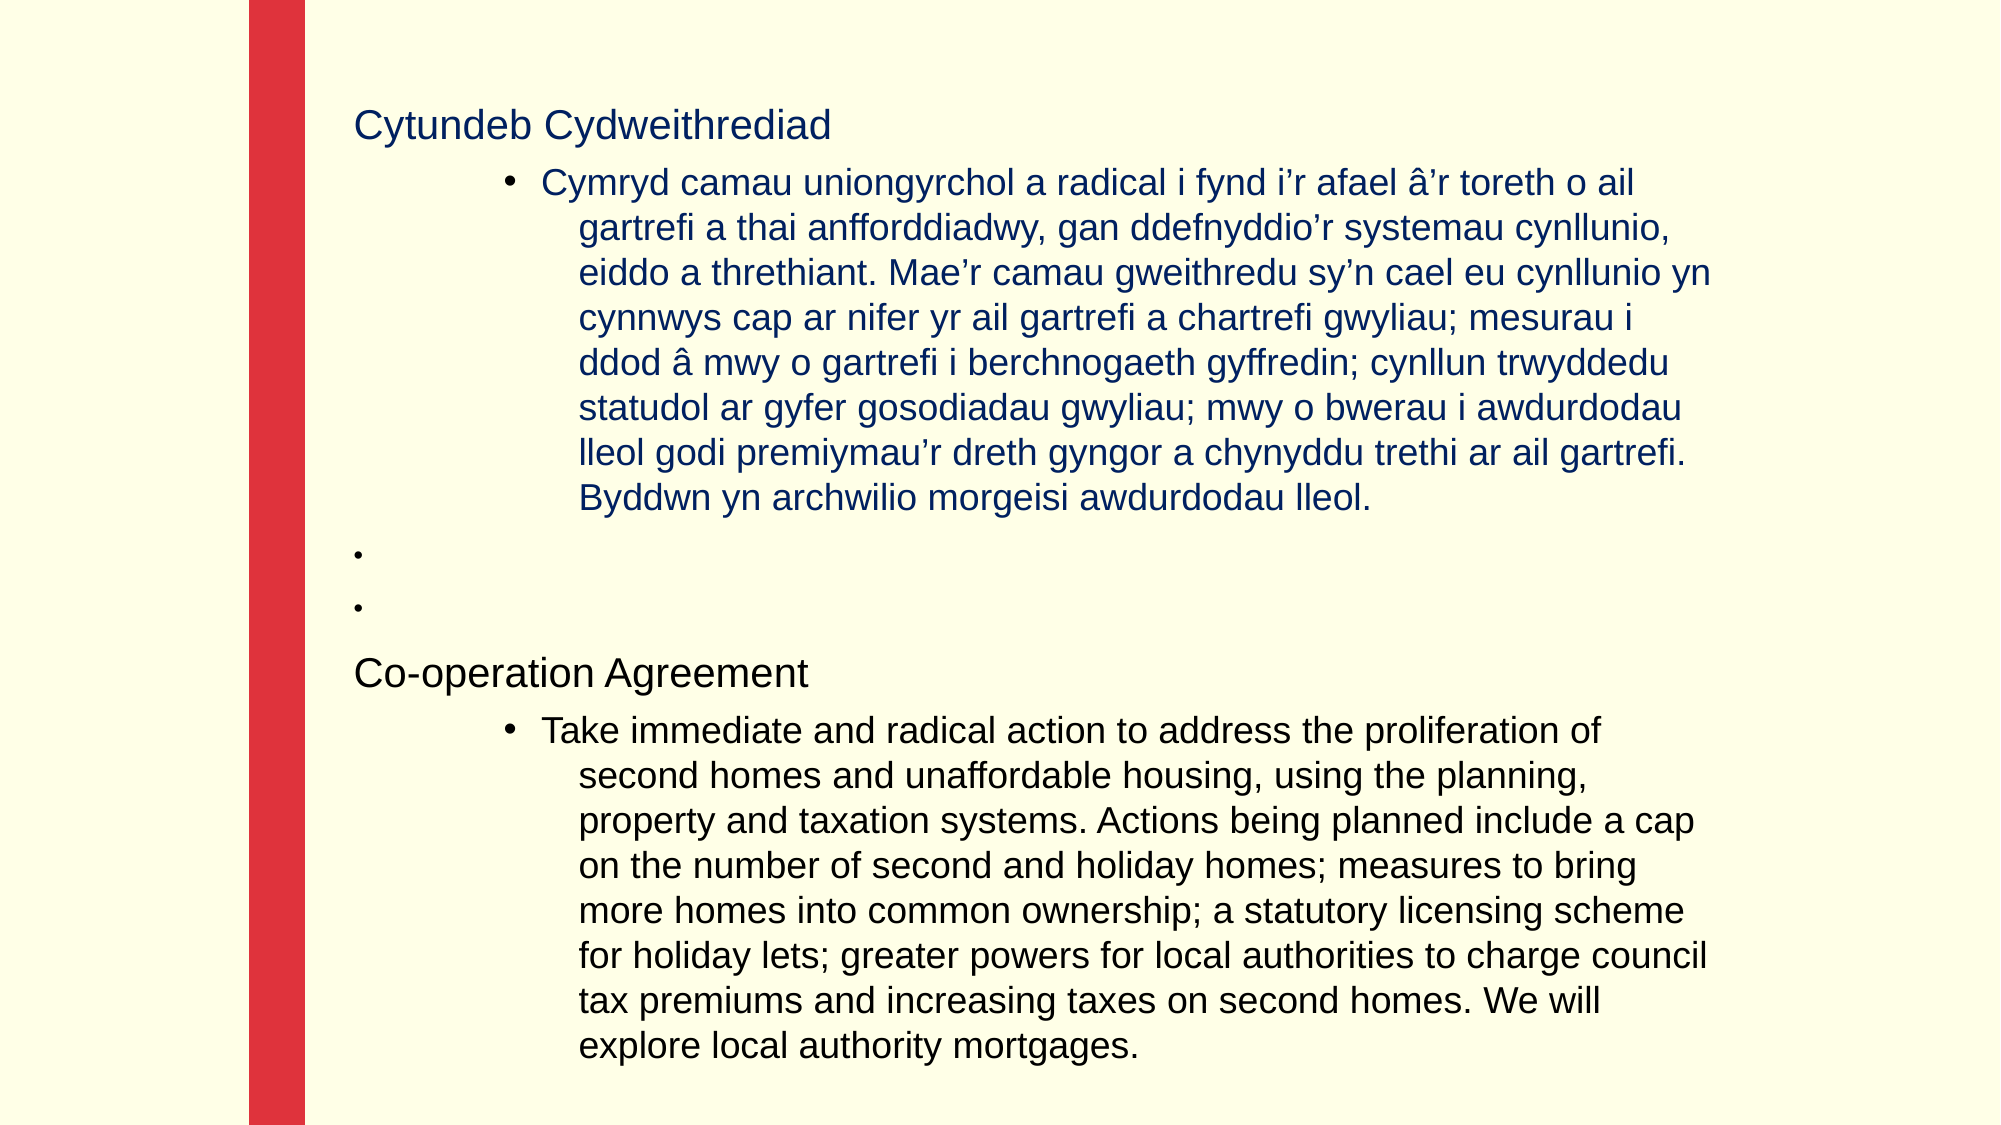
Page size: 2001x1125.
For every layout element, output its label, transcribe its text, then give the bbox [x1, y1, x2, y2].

list Cytundeb Cydweithrediad Cymryd camau uniongyrchol a radical i fynd i’r afael â’r toreth o ail gartrefi a thai anfforddiadwy, gan ddefnyddio’r systemau cynllunio, eiddo a threthiant. Mae’r camau gweithredu sy’n cael eu cynllunio yn cynnwys cap ar nifer yr ail gartrefi a chartrefi gwyliau; mesurau i ddod â mwy o gartrefi i berchnogaeth gyffredin; cynllun trwyddedu statudol ar gyfer gosodiadau gwyliau; mwy o bwerau i awdurdodau lleol godi premiymau’r dreth gyngor a chynyddu trethi ar ail gartrefi. Byddwn yn archwilio morgeisi awdurdodau lleol. Co-operation Agreement Take immediate and radical action to address the proliferation of second homes and unaffordable housing, using the planning, property and taxation systems. Actions being planned include a cap on the number of second and holiday homes; measures to bring more homes into common ownership; a statutory licensing scheme for holiday lets; greater powers for local authorities to charge council tax premiums and increasing taxes on second homes. We will explore local authority mortgages. [338, 90, 1739, 1082]
picture [249, 0, 305, 1125]
